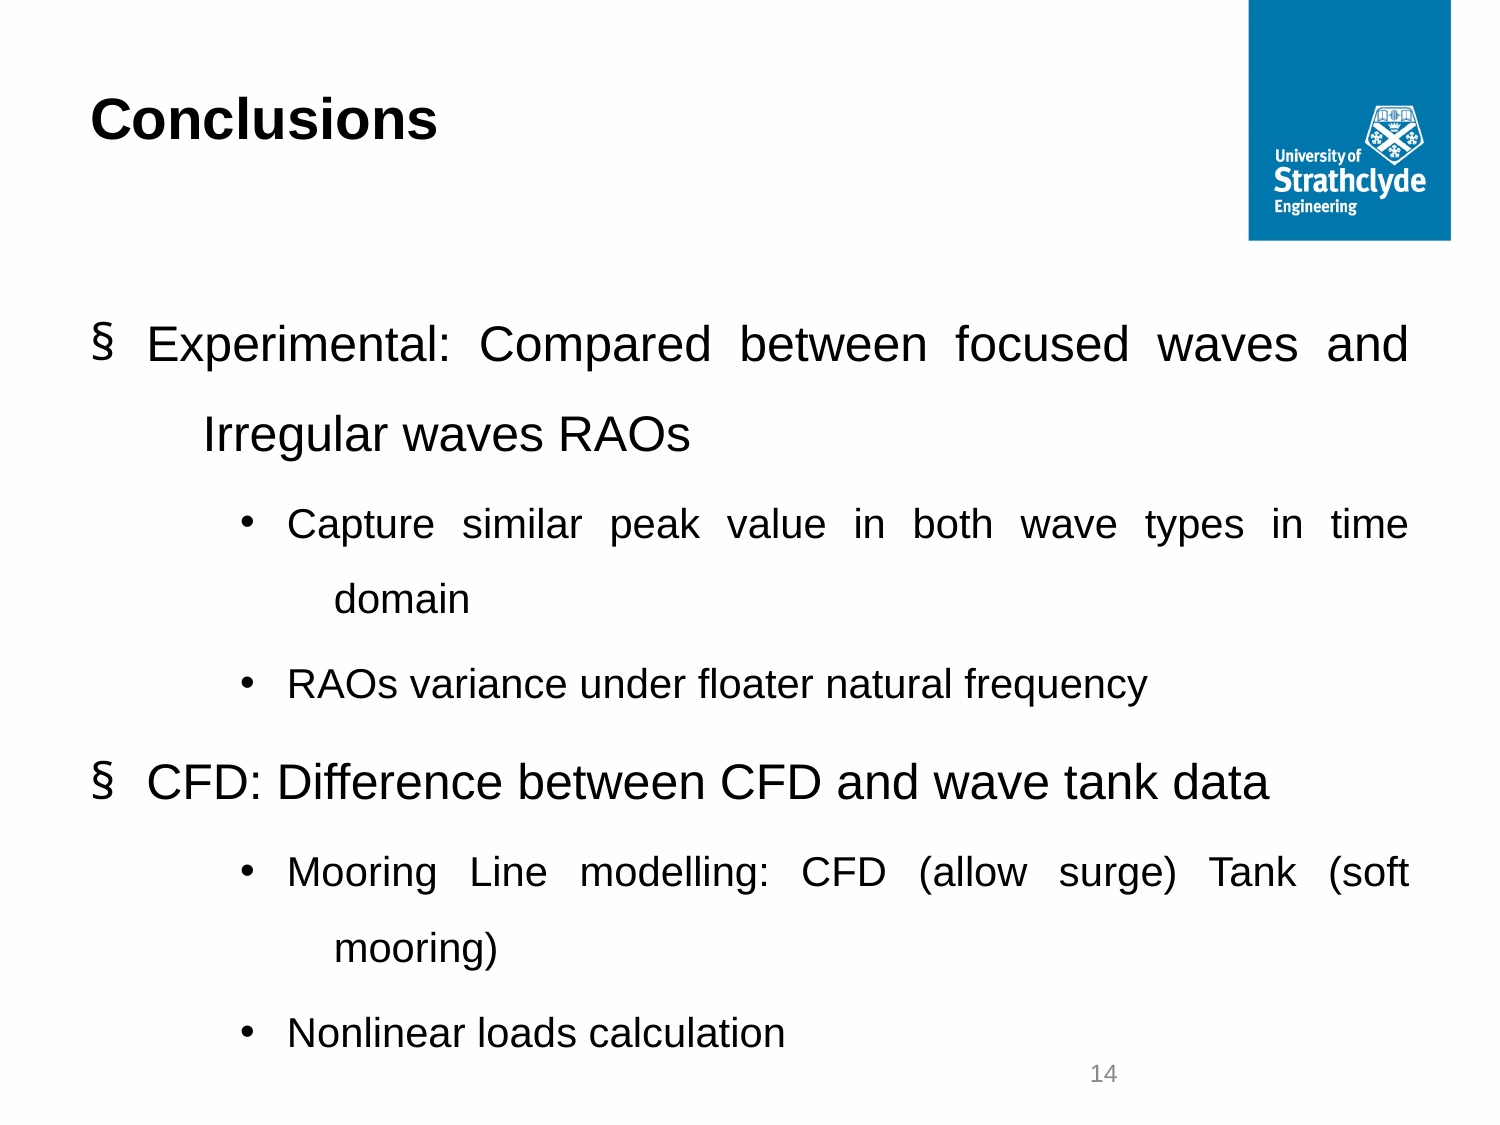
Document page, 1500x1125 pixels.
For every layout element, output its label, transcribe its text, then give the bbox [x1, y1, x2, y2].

list Experimental: Compared between focused waves and Irregular waves RAOs Capture similar peak value in both wave types in time domain RAOs variance under floater natural frequency CFD: Difference between CFD and wave tank data Mooring Line modelling: CFD (allow surge) Tank (soft mooring) Nonlinear loads calculation [75, 273, 1426, 1073]
text_box 14 [1074, 1042, 1426, 1103]
title Conclusions [75, 7, 1247, 225]
